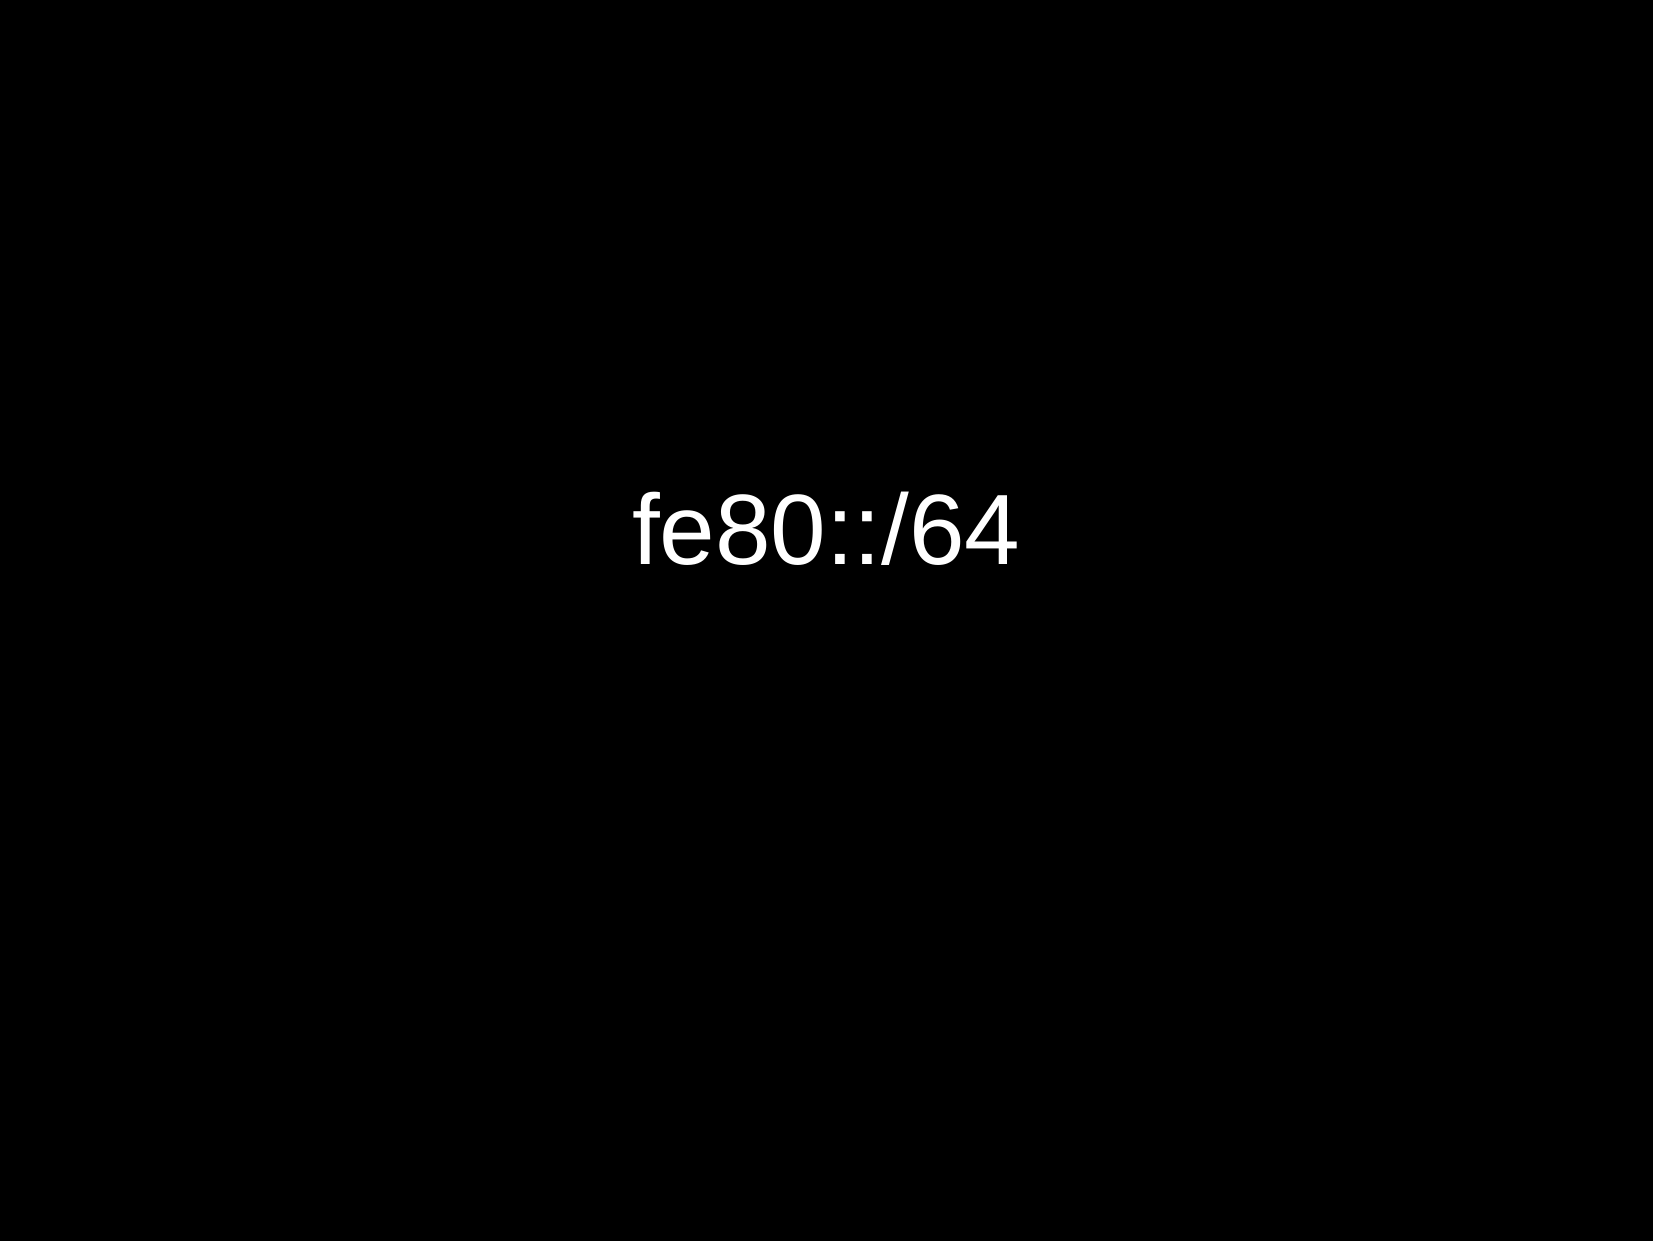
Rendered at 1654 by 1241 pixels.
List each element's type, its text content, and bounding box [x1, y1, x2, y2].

subtitle fe80::/64 [82, 49, 1571, 1010]
